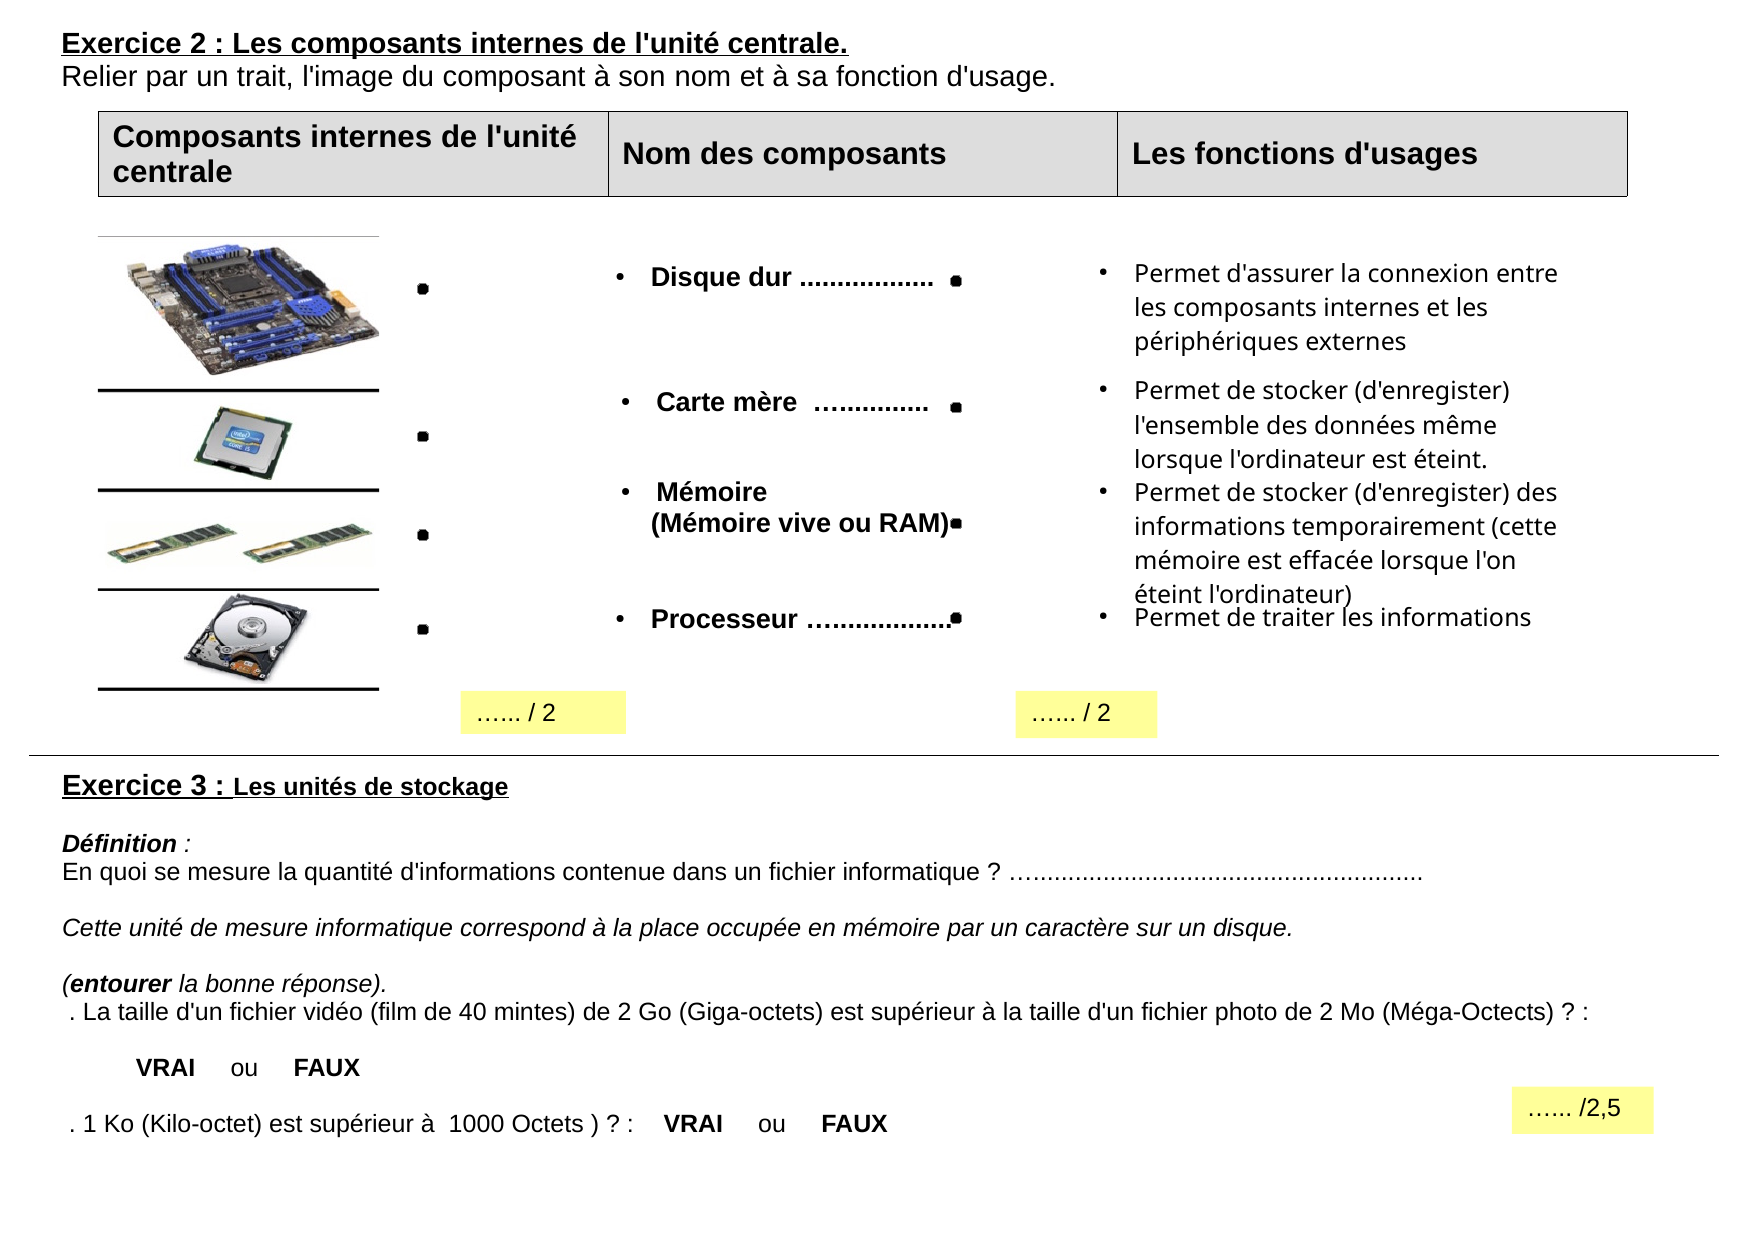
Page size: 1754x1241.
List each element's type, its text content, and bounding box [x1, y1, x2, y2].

text_box [417, 624, 429, 635]
text_box [950, 402, 962, 413]
table_header Composants internes de l'unité centrale [99, 112, 608, 196]
text_box Processeur …................ [600, 597, 984, 665]
text_box …... /2,5 [1511, 1086, 1654, 1134]
table_header Nom des composants [609, 112, 1117, 196]
text_box Permet de stocker (d'enregister) l'ensemble des données même lorsque l'ordinateur est éteint. [1084, 365, 1590, 465]
text_box Mémoire (Mémoire vive ou RAM) [606, 469, 984, 565]
text_box …... / 2 [1015, 690, 1158, 739]
text_box Disque dur .................. [600, 254, 973, 322]
text_box Carte mère …............ [606, 380, 973, 429]
text_box [950, 612, 962, 624]
text_box …... / 2 [460, 690, 626, 734]
text_box [417, 431, 429, 442]
text_box Permet d'assurer la connexion entre les composants internes et les périphériques externes [1084, 247, 1585, 361]
text_box [417, 529, 429, 541]
text_box Exercice 3 : Les unités de stockage Définition : En quoi se mesure la quantité d'informations contenue dans un fichier informatique ? …........................................................ Cette unité de mesure informatique correspond à la place occupée en mémoire par un caractère sur un disque. (entourer la bonne réponse). . La taille d'un fichier vidéo (film de 40 mintes) de 2 Go (Giga-octets) est supérieur à la taille d'un fichier photo de 2 Mo (Méga-Octects) ? : VRAI ou FAUX . 1 Ko (Kilo-octet) est supérieur à 1000 Octets ) ? : VRAI ou FAUX [47, 761, 1678, 1171]
text_box Permet de traiter les informations [1084, 594, 1590, 656]
text_box [950, 275, 962, 287]
picture [97, 236, 380, 697]
text_box Permet de stocker (d'enregister) des informations temporairement (cette mémoire est effacée lorsque l'on éteint l'ordinateur) [1084, 467, 1590, 594]
text_box [950, 518, 962, 529]
text_box [417, 283, 429, 295]
text_box Exercice 2 : Les composants internes de l'unité centrale. Relier par un trait, l'image du composant à son nom et à sa fonction d'usage. [46, 19, 1606, 119]
table_header Les fonctions d'usages [1118, 112, 1627, 196]
